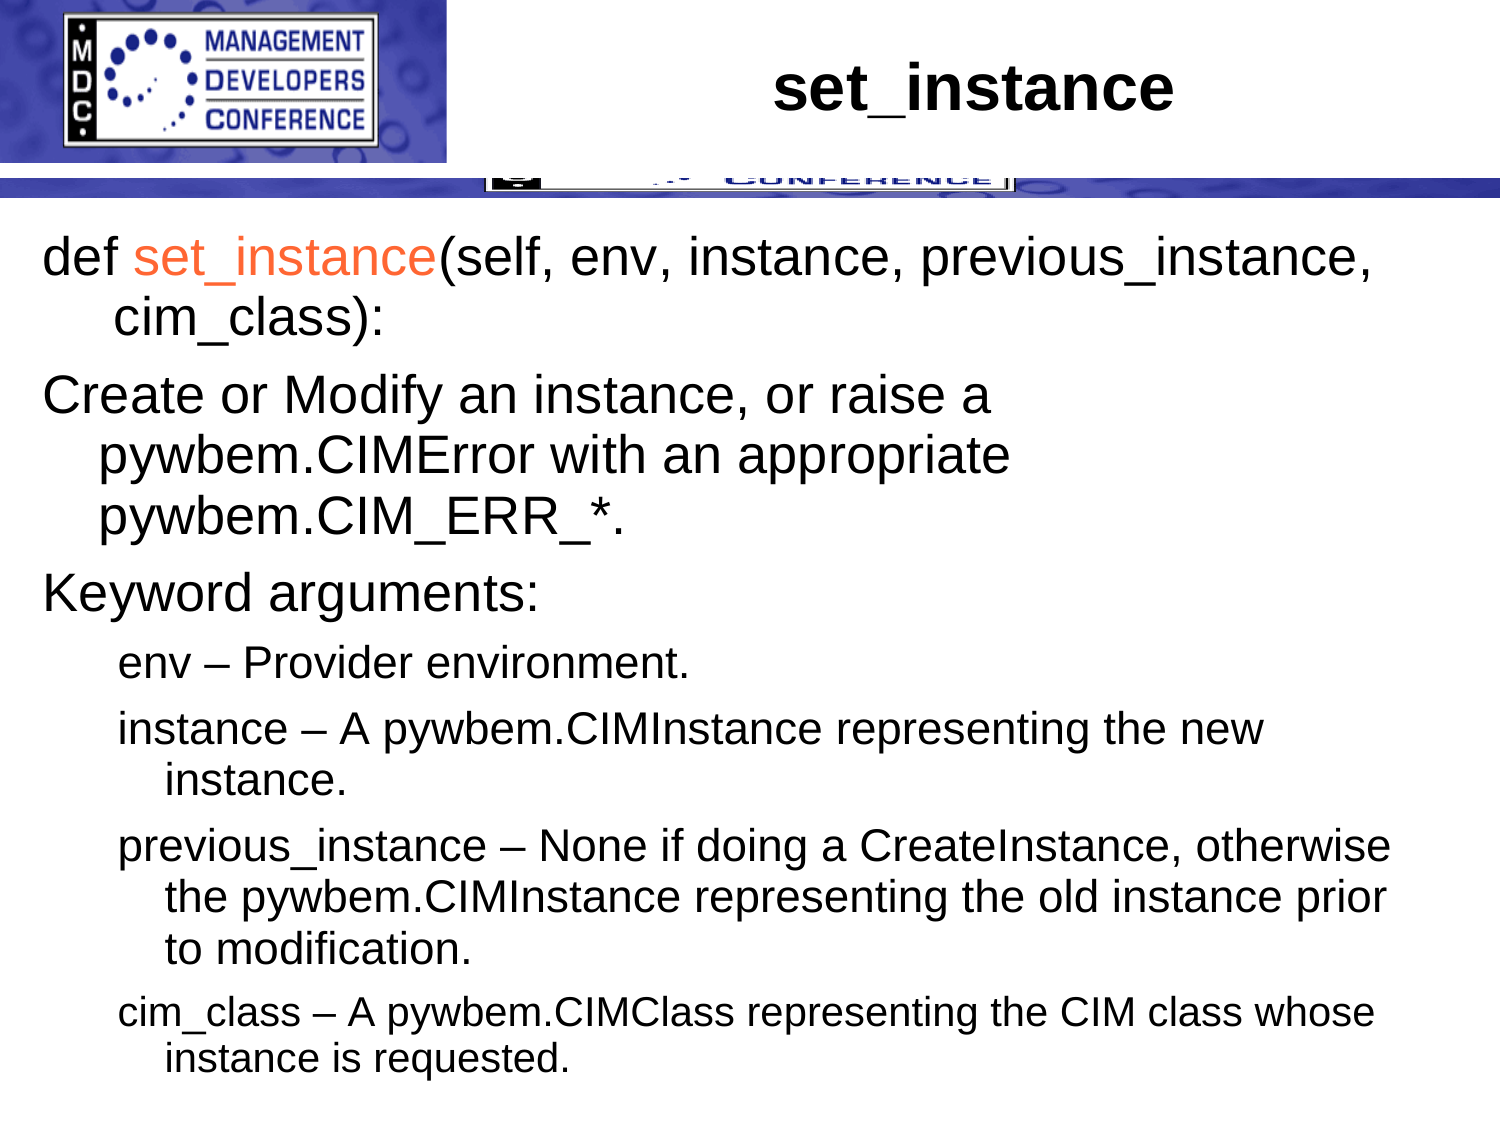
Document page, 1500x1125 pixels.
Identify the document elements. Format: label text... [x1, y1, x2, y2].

title set_instance [447, 7, 1500, 169]
picture [0, 0, 447, 163]
picture [0, 178, 1500, 198]
list def set_instance(self, env, instance, previous_instance, cim_class): Create or Modify an instance, or raise a pywbem.CIMError with an appropriate pywbem.CIM_ERR_*. Keyword arguments: env – Provider environment. instance – A pywbem.CIMInstance representing the new instance. previous_instance – None if doing a CreateInstance, otherwise the pywbem.CIMInstance representing the old instance prior to modification. cim_class – A pywbem.CIMClass representing the CIM class whose instance is requested. [42, 226, 1433, 1082]
